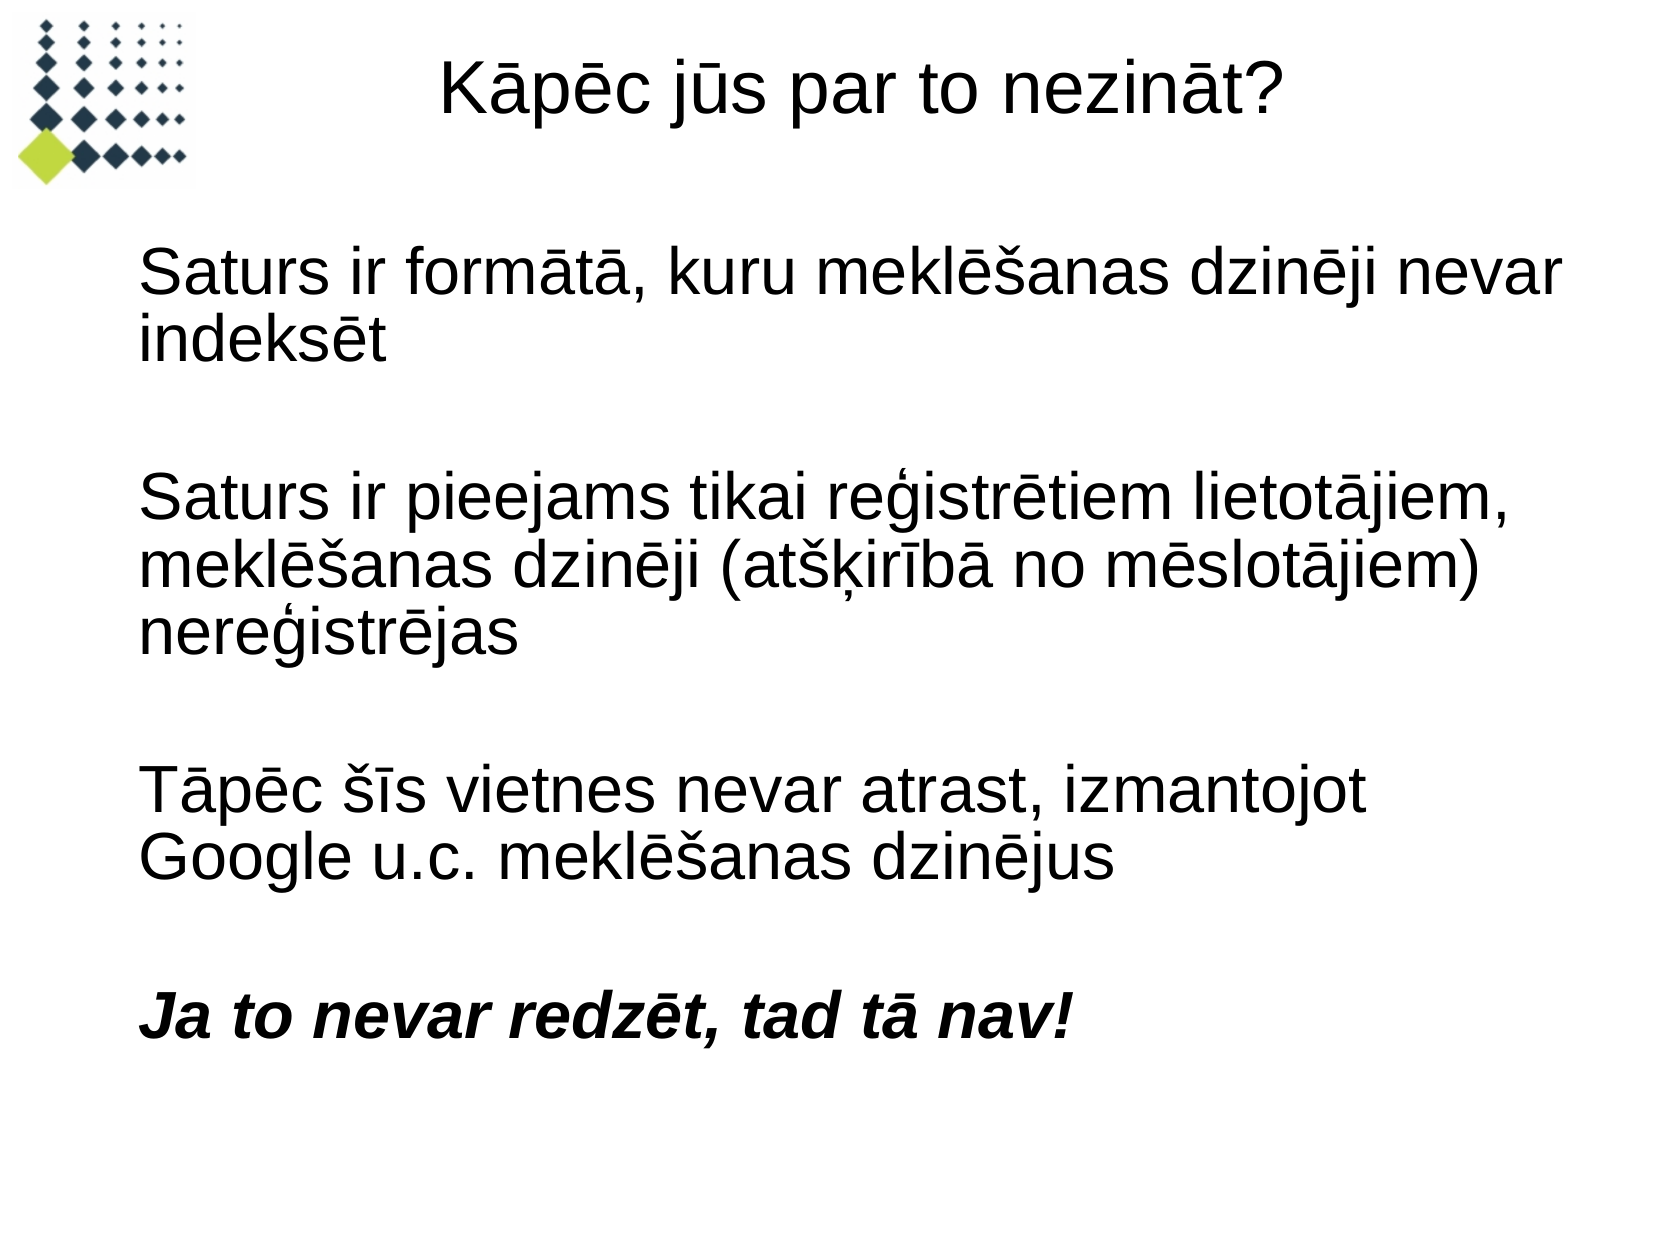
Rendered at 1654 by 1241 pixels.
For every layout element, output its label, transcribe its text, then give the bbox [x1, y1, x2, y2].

picture [12, 12, 196, 189]
list Saturs ir formātā, kuru meklēšanas dzinēji nevar indeksēt Saturs ir pieejams tikai reģistrētiem lietotājiem, meklēšanas dzinēji (atšķirībā no mēslotājiem) nereģistrējas Tāpēc šīs vietnes nevar atrast, izmantojot Google u.c. meklēšanas dzinējus Ja to nevar redzēt, tad tā nav! [82, 236, 1569, 1107]
title Kāpēc jūs par to nezināt? [153, 48, 1571, 133]
